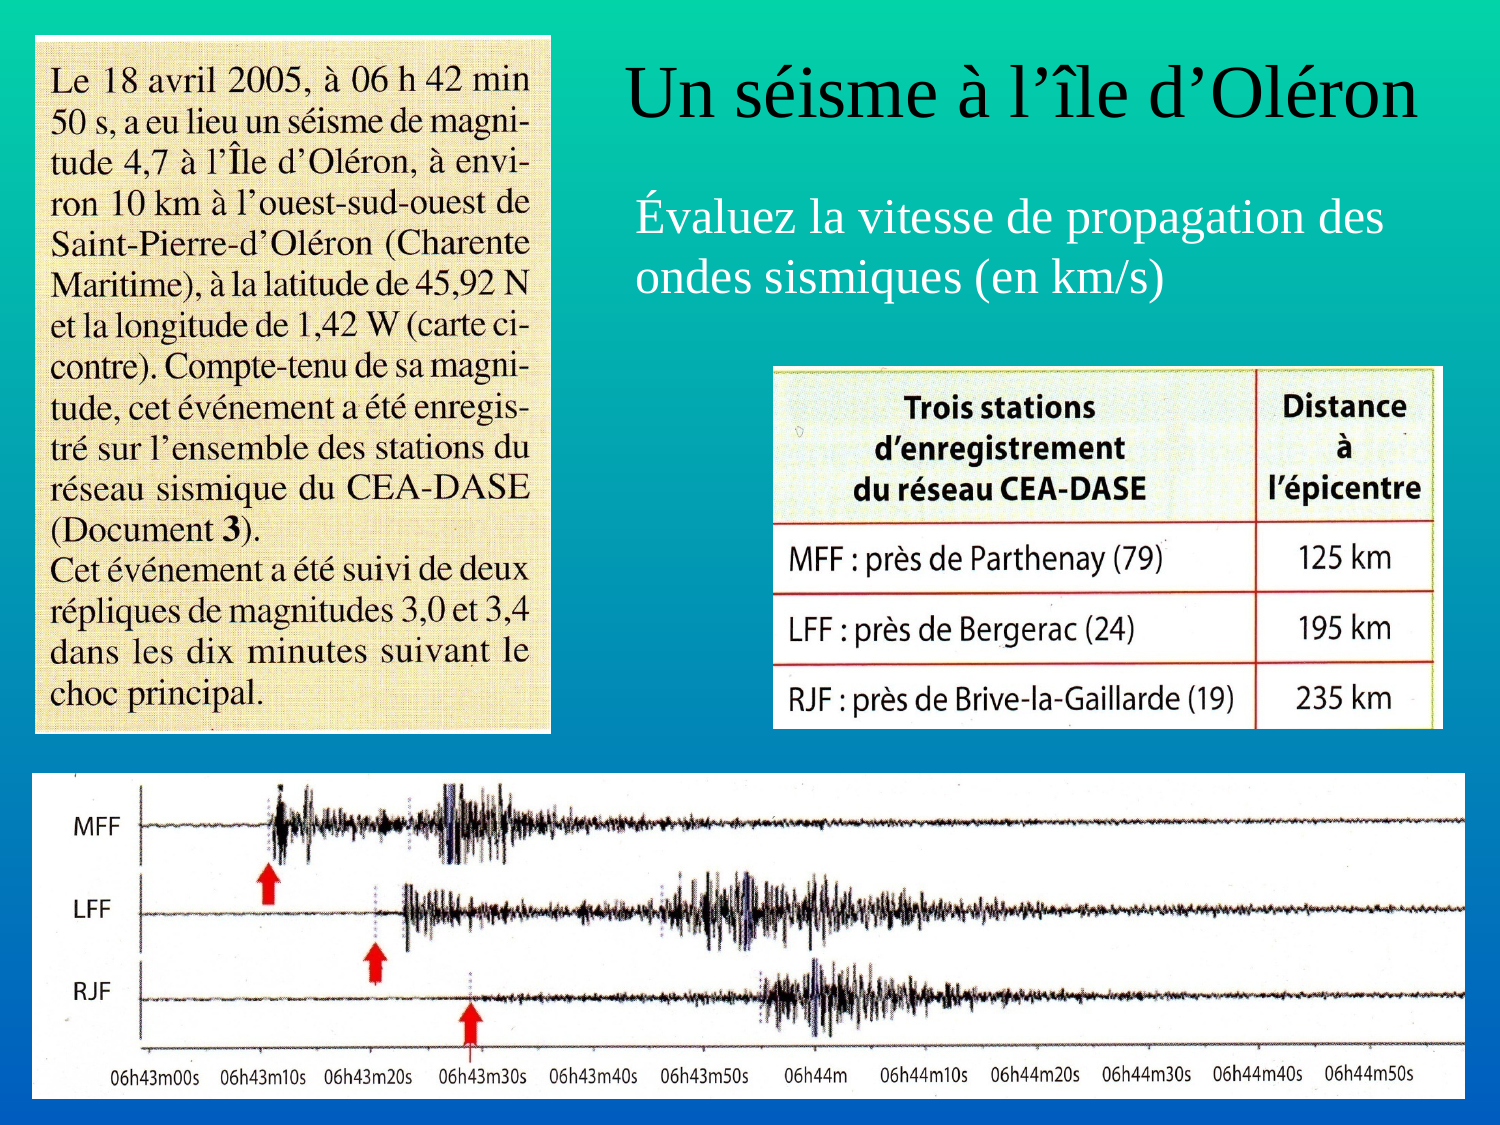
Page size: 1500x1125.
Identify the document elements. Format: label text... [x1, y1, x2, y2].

text_box Évaluez la vitesse de propagation des ondes sismiques (en km/s) [621, 175, 1419, 312]
text_box Un séisme à l’île d’Oléron [574, 35, 1470, 141]
picture [0, 35, 1500, 733]
picture [32, 774, 1465, 1099]
